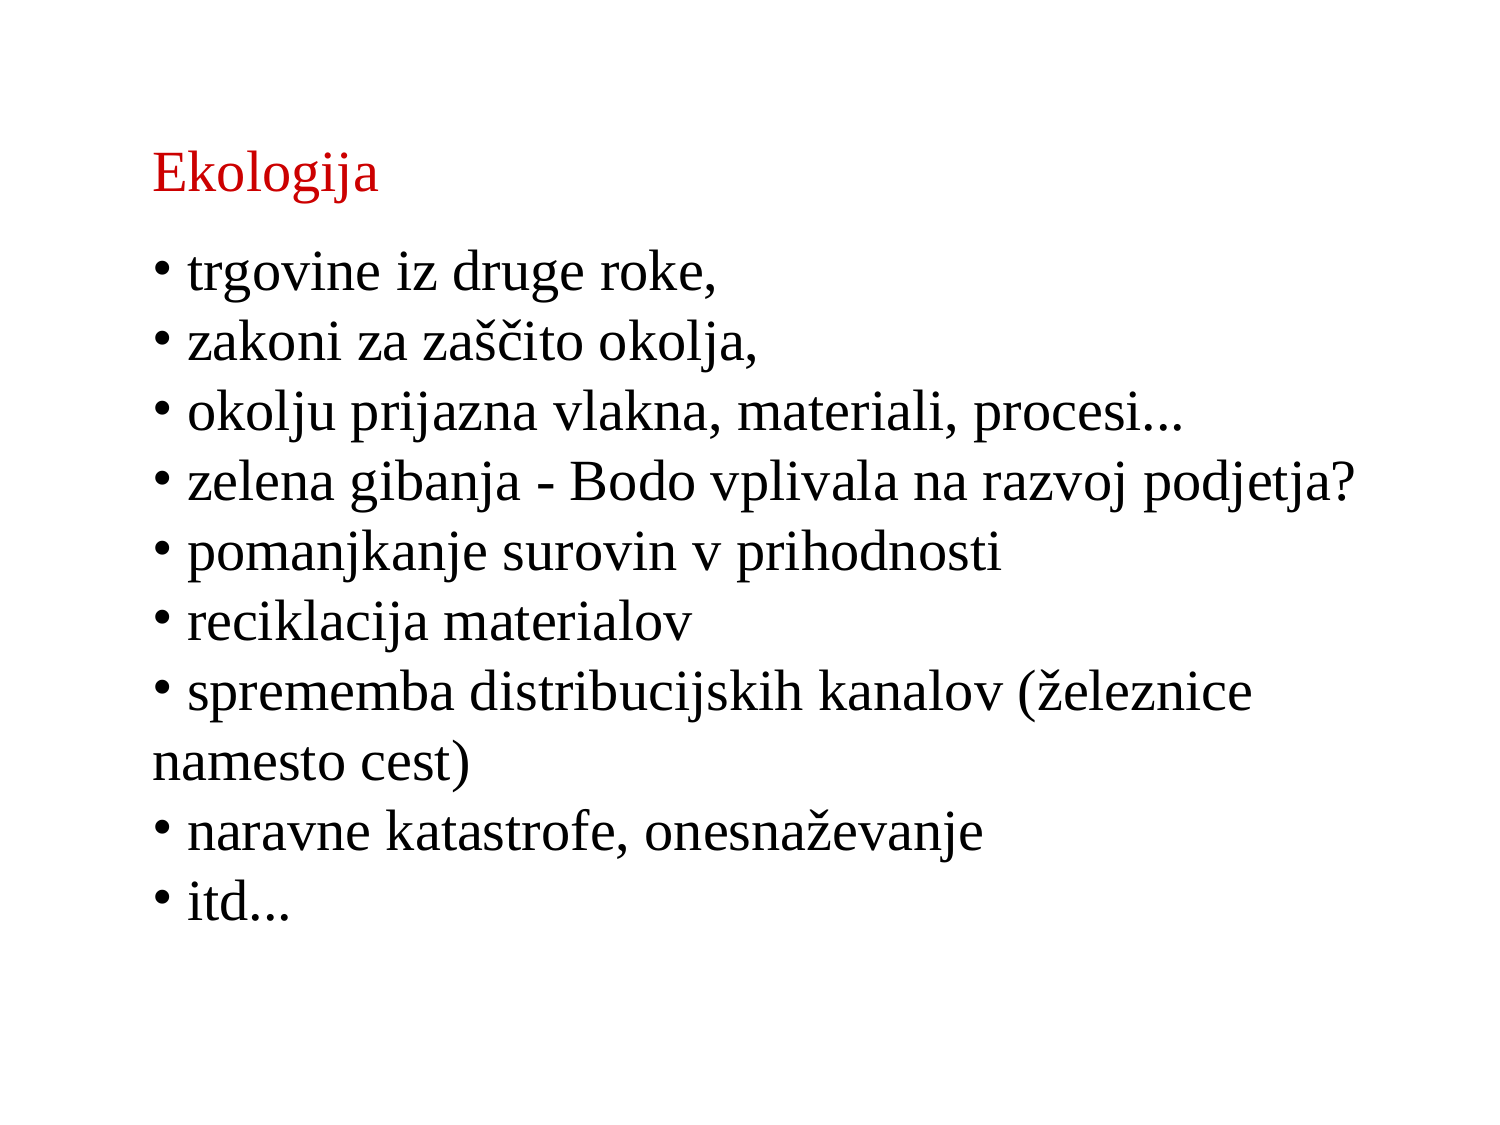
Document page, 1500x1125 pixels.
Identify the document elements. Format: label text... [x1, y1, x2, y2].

text_box Ekologija trgovine iz druge roke, zakoni za zaščito okolja, okolju prijazna vlakna, materiali, procesi... zelena gibanja - Bodo vplivala na razvoj podjetja? pomanjkanje surovin v prihodnosti reciklacija materialov sprememba distribucijskih kanalov (železnice namesto cest) naravne katastrofe, onesnaževanje itd... [137, 124, 1388, 1061]
